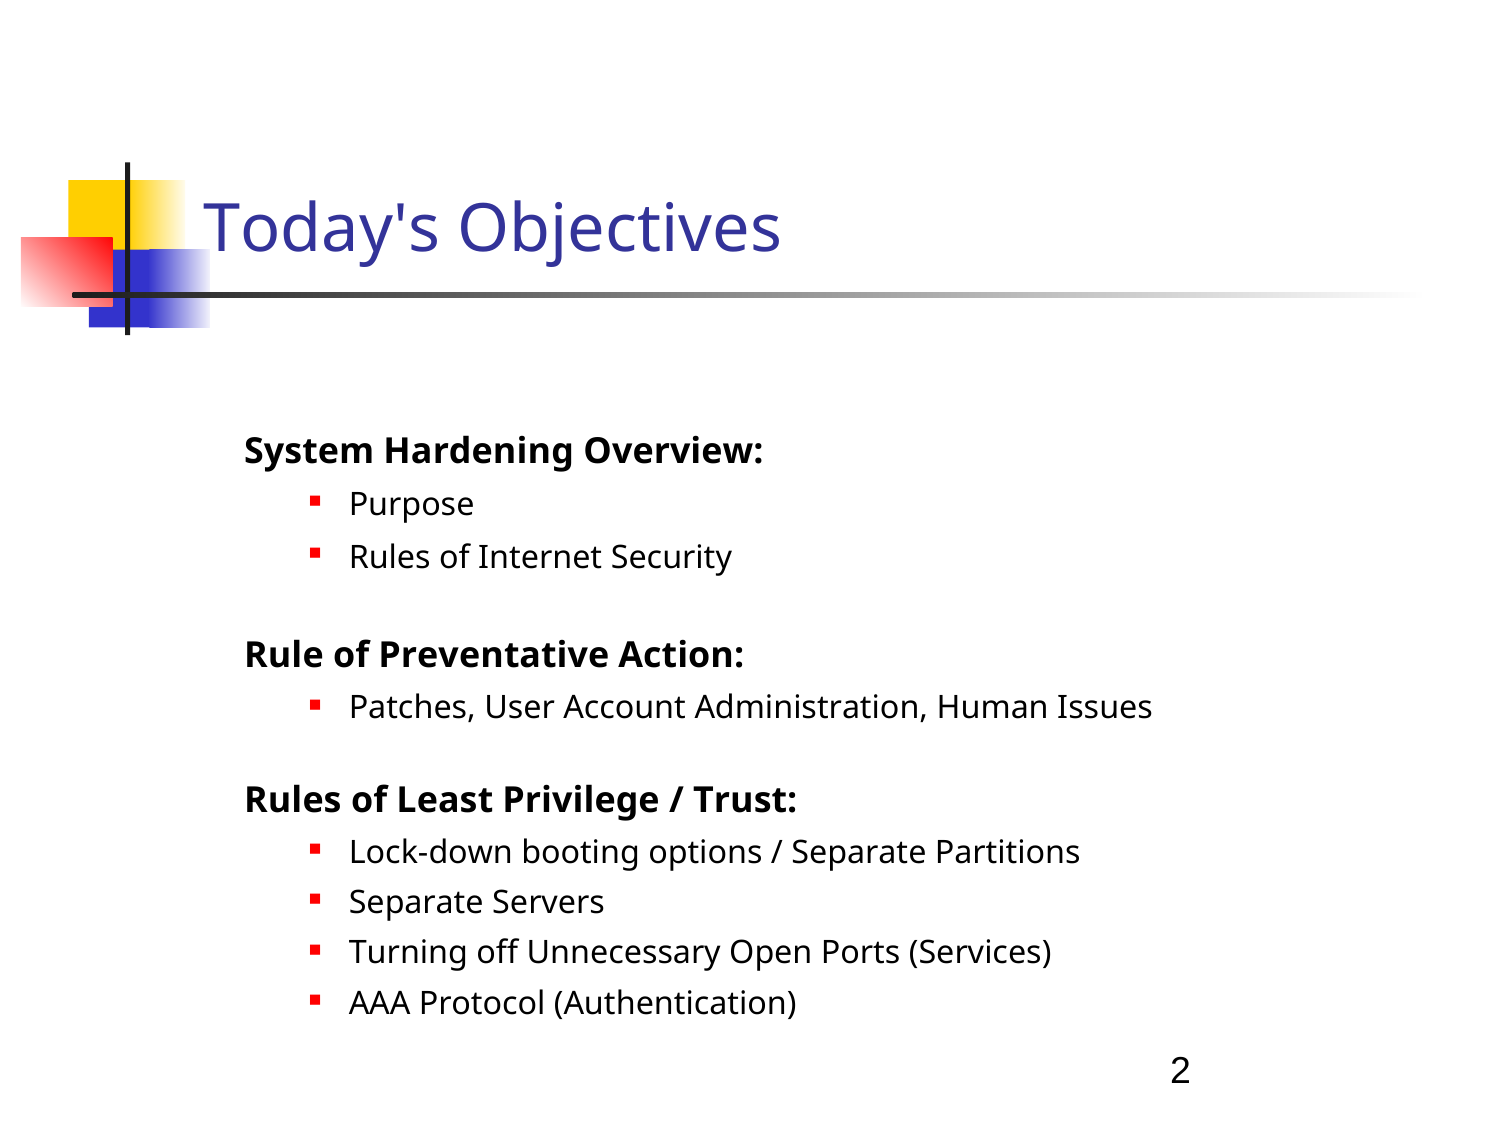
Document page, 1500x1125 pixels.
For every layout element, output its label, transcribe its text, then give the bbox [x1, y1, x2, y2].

list System Hardening Overview: Purpose Rules of Internet Security Rule of Preventative Action: Patches, User Account Administration, Human Issues Rules of Least Privilege / Trust: Lock-down booting options / Separate Partitions Separate Servers Turning off Unnecessary Open Ports (Services) AAA Protocol (Authentication) [229, 365, 1434, 1034]
title Today's Objectives [188, 35, 1468, 276]
